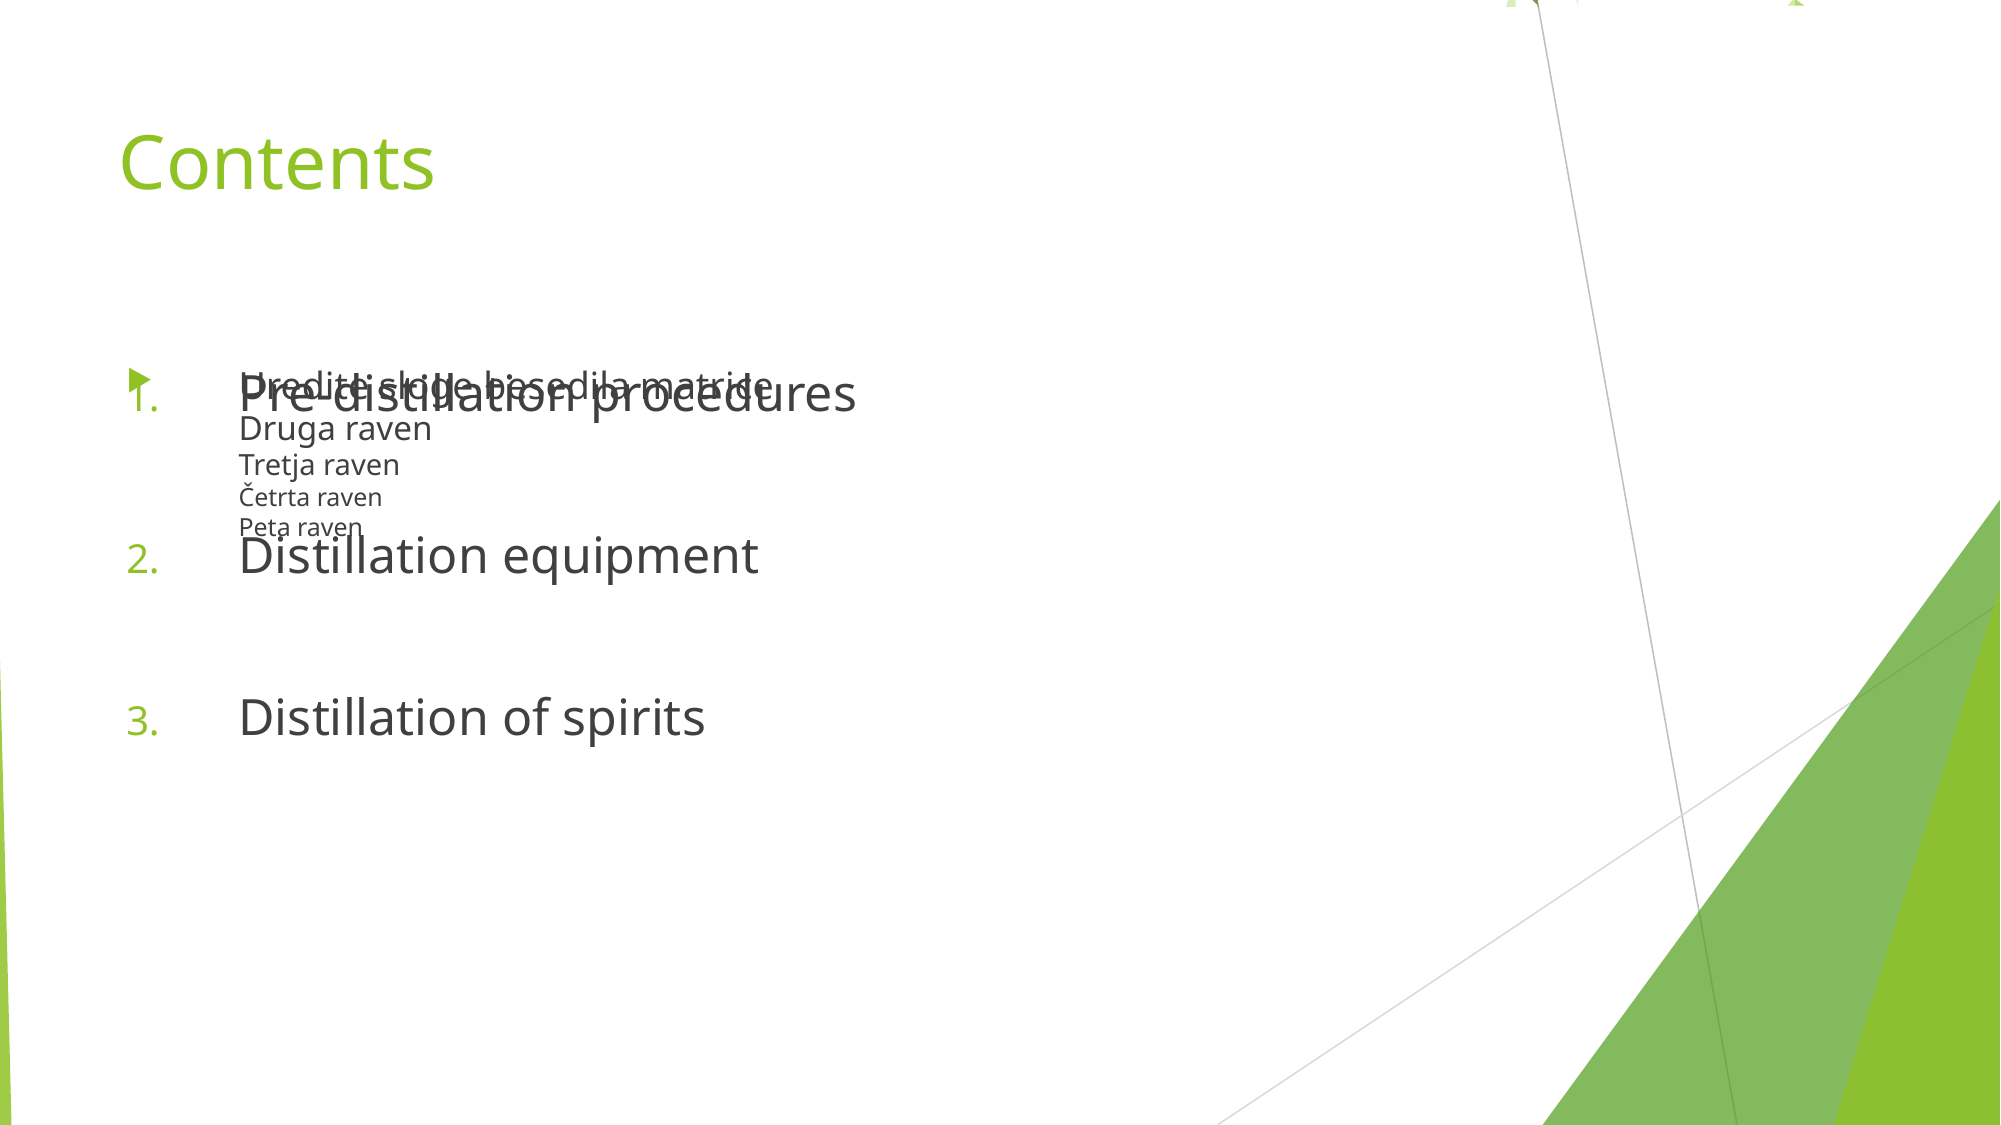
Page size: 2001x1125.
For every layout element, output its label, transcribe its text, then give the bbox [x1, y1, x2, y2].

text_box Pre-distillation procedures Distillation equipment Distillation of spirits [111, 354, 1522, 992]
title Contents [111, 99, 1522, 317]
